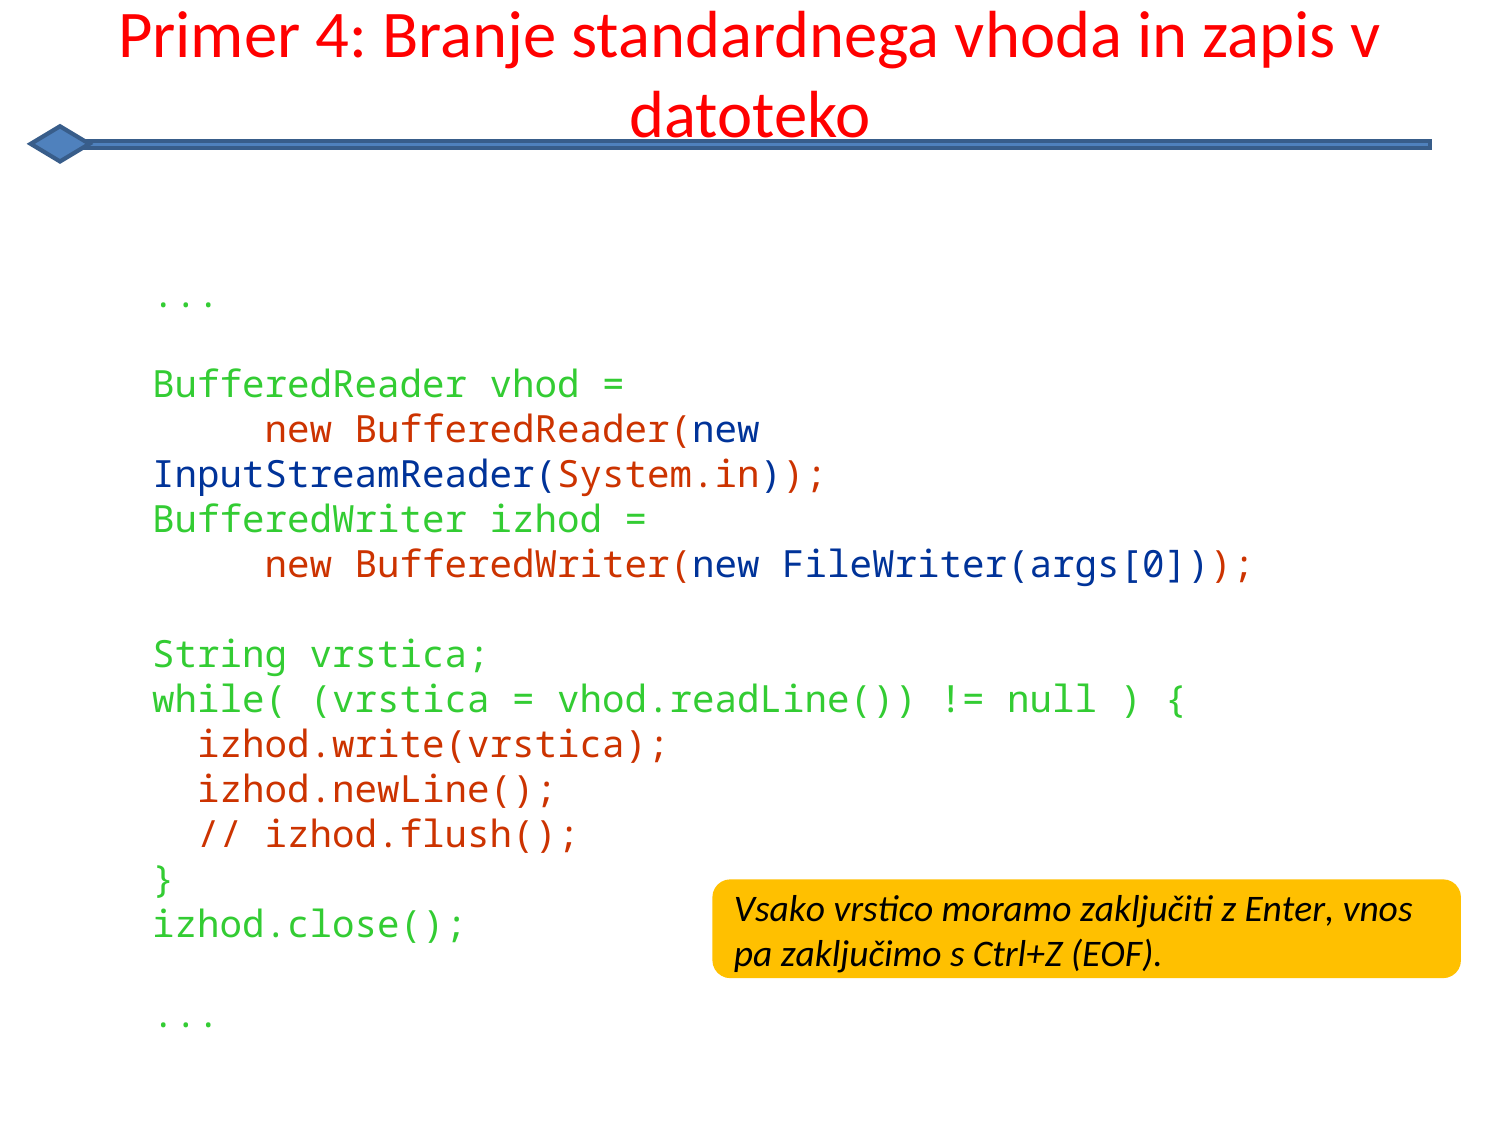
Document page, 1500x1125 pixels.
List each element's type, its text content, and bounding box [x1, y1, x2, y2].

title Primer 4: Branje standardnega vhoda in zapis v datoteko [0, 0, 1500, 158]
text_box Vsako vrstico moramo zaključiti z Enter, vnos pa zaključimo s Ctrl+Z (EOF). [714, 881, 1459, 977]
text_box ... BufferedReader vhod = new BufferedReader(new InputStreamReader(System.in)); BufferedWriter izhod = new BufferedWriter(new FileWriter(args[0])); String vrstica; while( (vrstica = vhod.readLine()) != null ) { izhod.write(vrstica); izhod.newLine(); // izhod.flush(); } izhod.close(); ... [137, 262, 1375, 1043]
